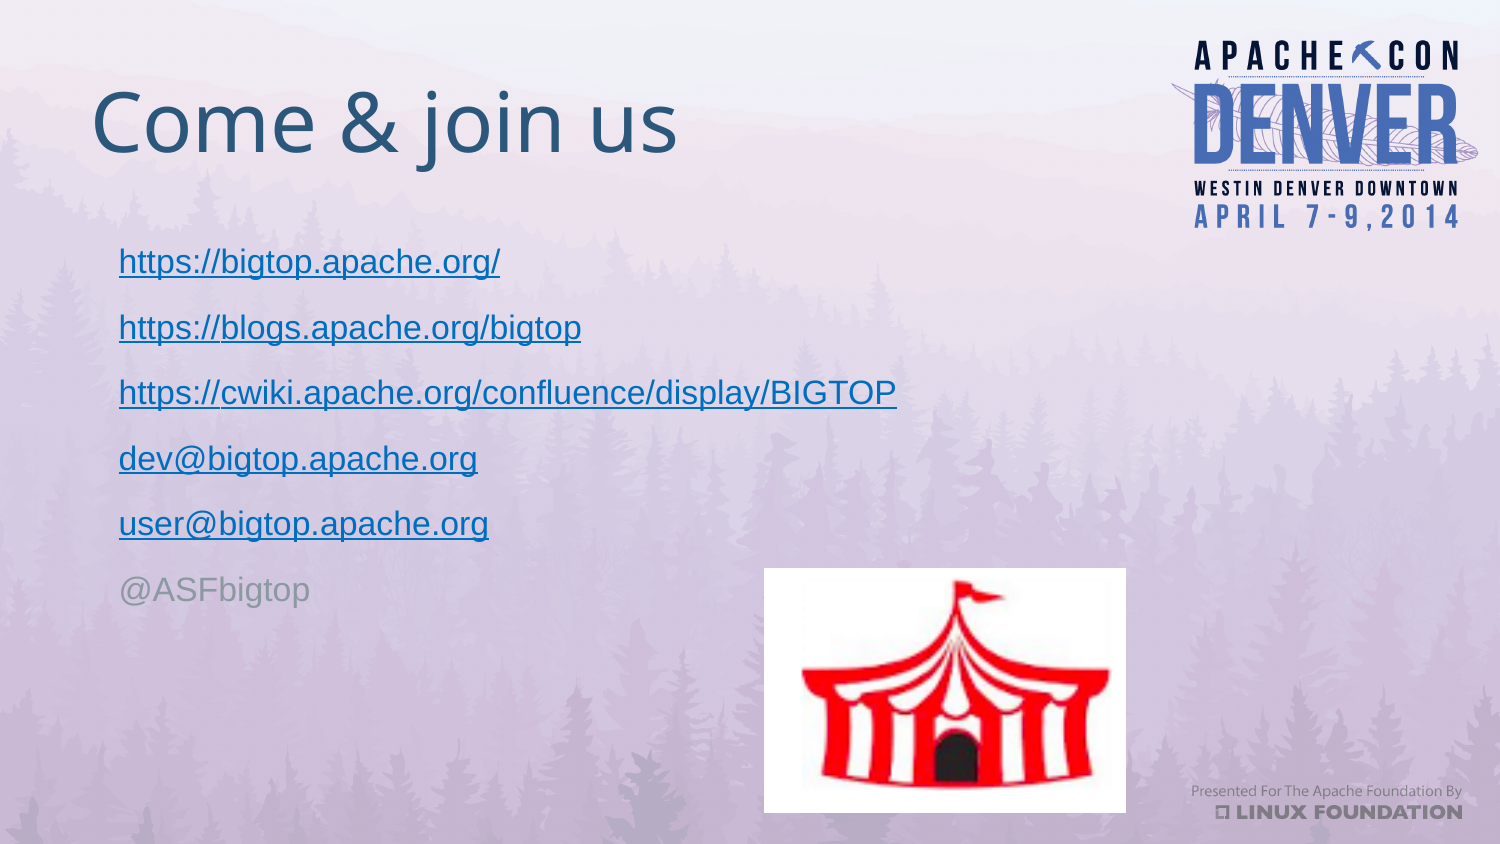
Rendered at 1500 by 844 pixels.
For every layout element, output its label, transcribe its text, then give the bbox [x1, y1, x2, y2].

text_box Come & join us [75, 61, 1116, 162]
picture [0, 0, 1500, 844]
text_box https://bigtop.apache.org/ https://blogs.apache.org/bigtop https://cwiki.apache.org/confluence/display/BIGTOP dev@bigtop.apache.org user@bigtop.apache.org @ASFbigtop [118, 240, 1239, 826]
